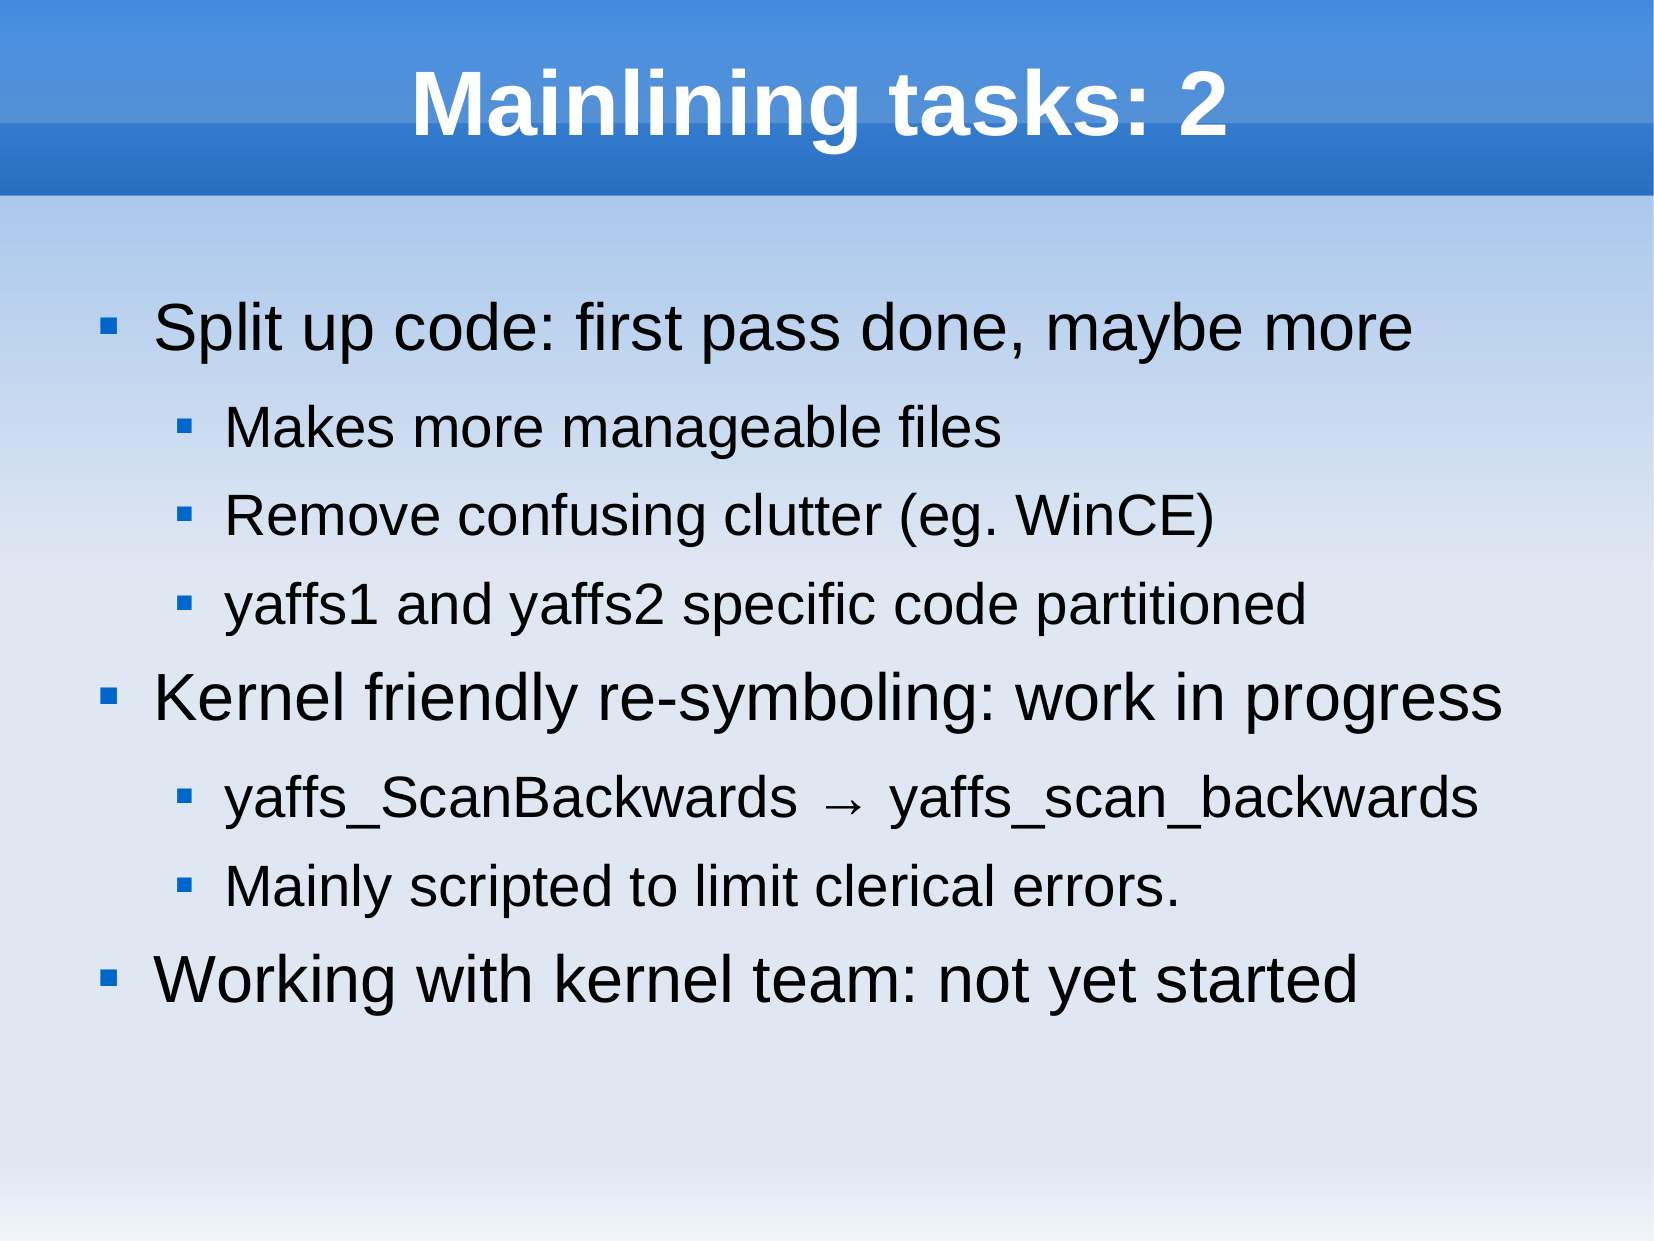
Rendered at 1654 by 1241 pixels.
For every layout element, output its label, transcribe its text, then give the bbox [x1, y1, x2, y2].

list Split up code: first pass done, maybe more Makes more manageable files Remove confusing clutter (eg. WinCE) yaffs1 and yaffs2 specific code partitioned Kernel friendly re-symboling: work in progress yaffs_ScanBackwards → yaffs_scan_backwards Mainly scripted to limit clerical errors. Working with kernel team: not yet started [82, 290, 1571, 1094]
title Mainlining tasks: 2 [76, 7, 1565, 200]
picture [0, 0, 1654, 1241]
